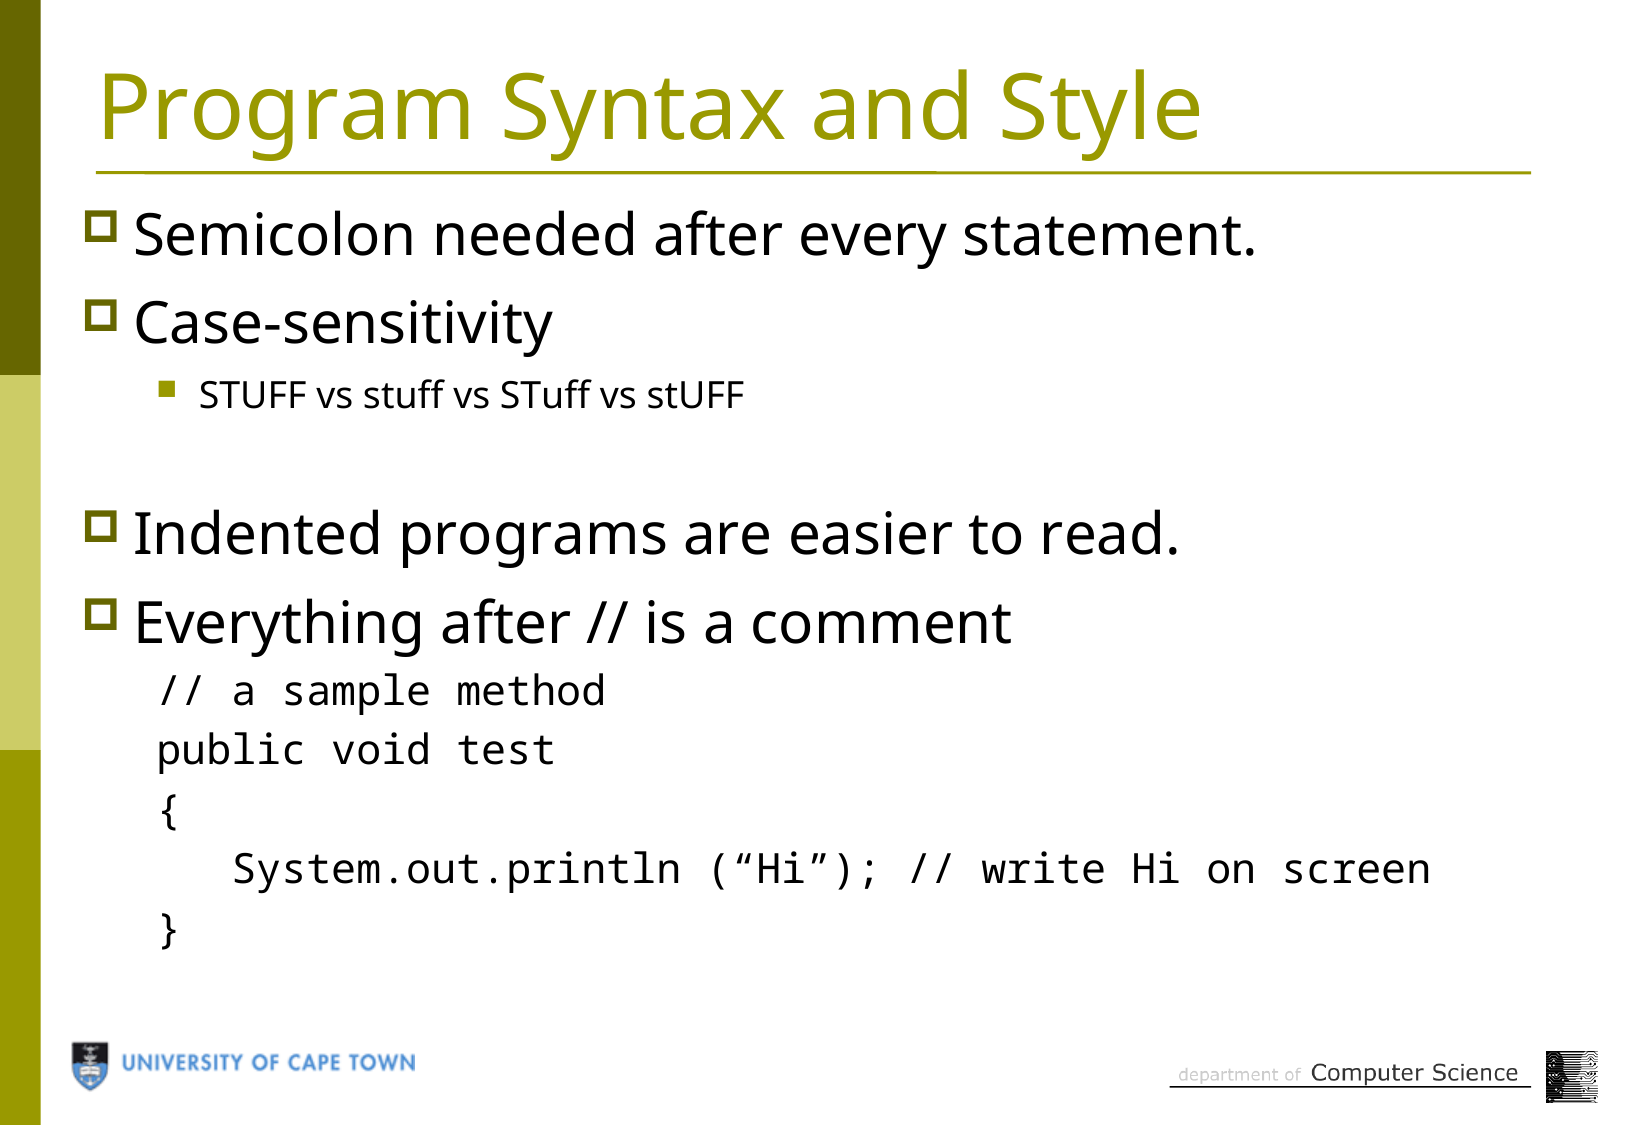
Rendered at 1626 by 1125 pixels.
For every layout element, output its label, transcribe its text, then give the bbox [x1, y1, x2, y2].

title Program Syntax and Style [81, 37, 1543, 180]
picture [1546, 1051, 1598, 1103]
text_box Semicolon needed after every statement. Case-sensitivity STUFF vs stuff vs STuff vs stUFF Indented programs are easier to read. Everything after // is a comment // a sample method public void test { System.out.println (“Hi”); // write Hi on screen } [81, 196, 1543, 996]
picture [1169, 1043, 1532, 1091]
picture [61, 1024, 415, 1103]
